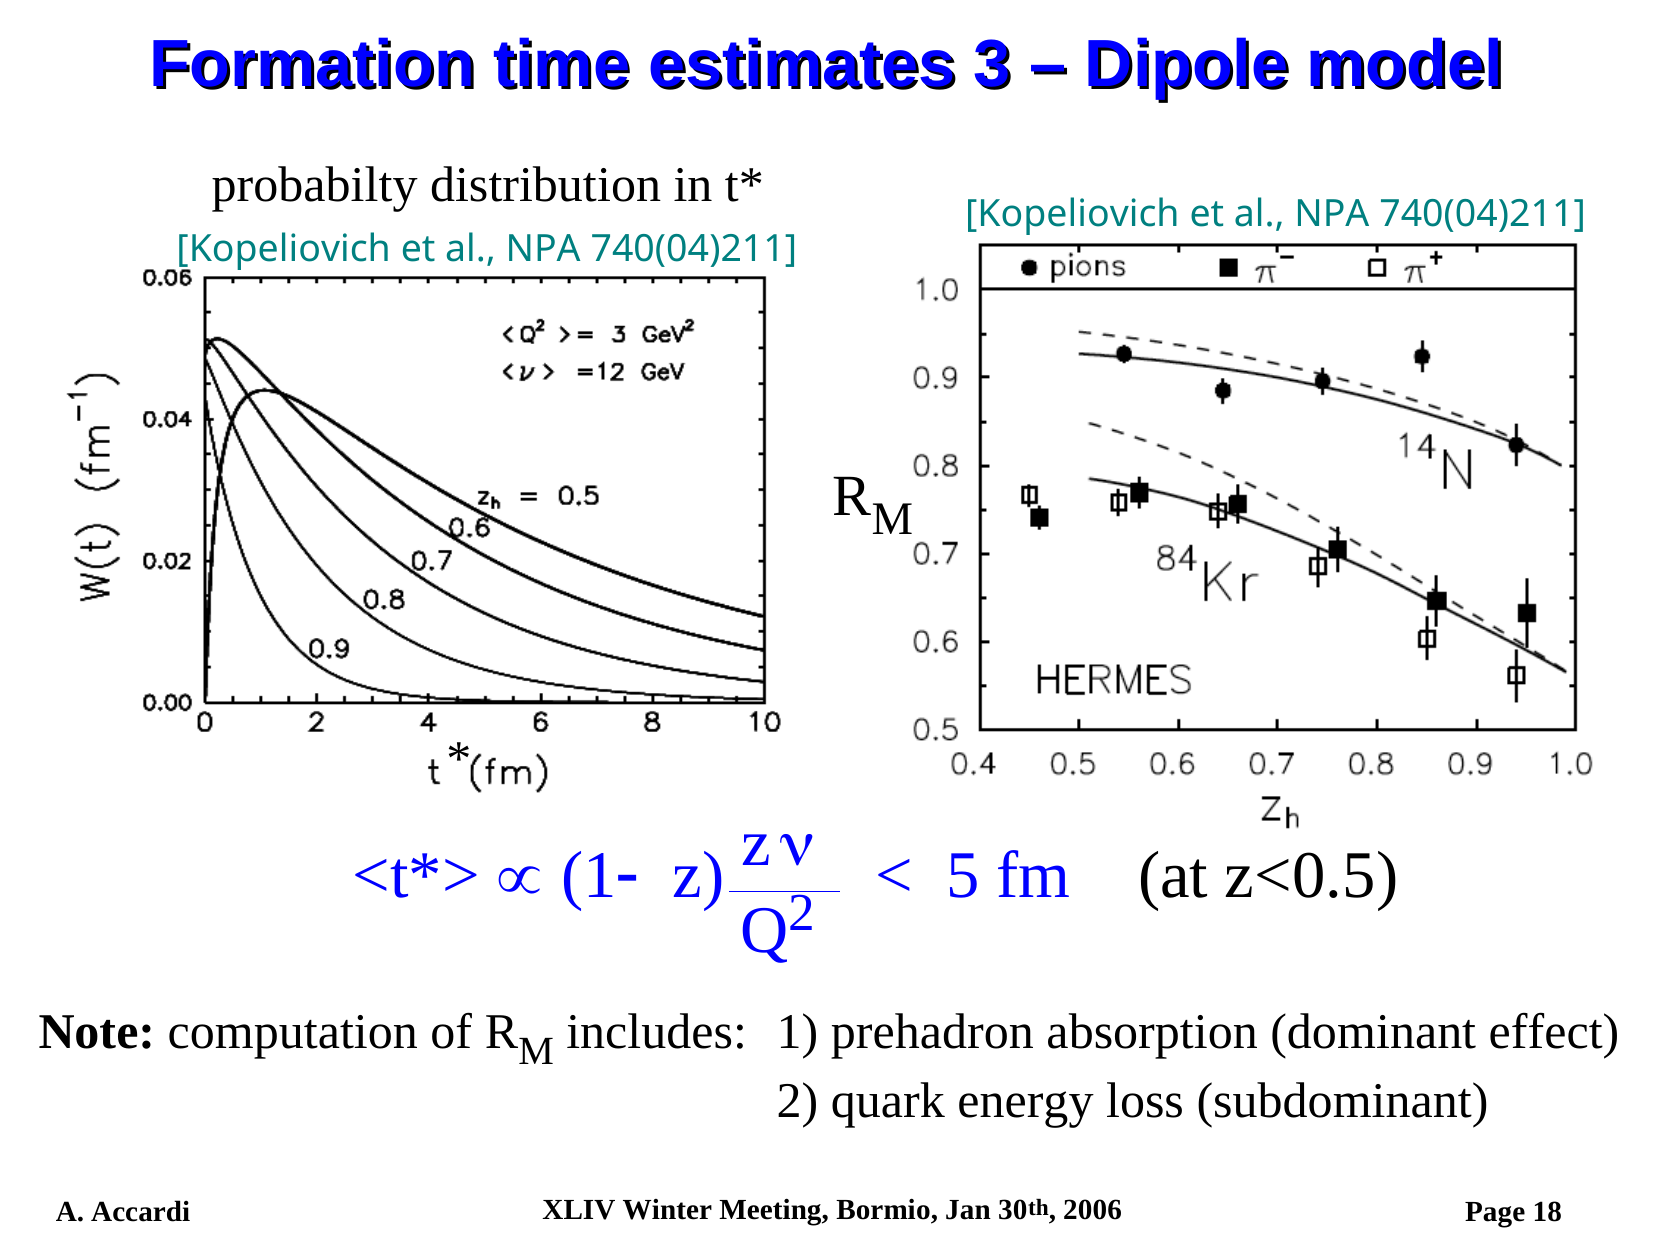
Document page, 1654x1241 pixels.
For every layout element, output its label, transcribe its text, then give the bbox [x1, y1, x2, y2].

text_box <t*>  (1- z) < 5 fm (at z<0.5) [829, 837, 1422, 926]
text_box XLIV Winter Meeting, Bormio, Jan 30th, 2006 [542, 1193, 1123, 1233]
text_box Q2 [740, 892, 829, 989]
text_box [Kopeliovich et al., NPA 740(04)211] [176, 221, 792, 267]
text_box * [446, 731, 468, 792]
text_box [Kopeliovich et al., NPA 740(04)211] [965, 185, 1581, 232]
text_box <t*>  (1- z) < 5 fm (at z<0.5) [335, 837, 741, 926]
picture [54, 249, 797, 798]
text_box z n [741, 805, 866, 894]
text_box Page <number> [1465, 1195, 1654, 1234]
text_box A. Accardi [37, 1187, 209, 1241]
text_box probabilty distribution in t* [211, 157, 765, 218]
text_box Note: computation of RM includes: 1) prehadron absorption (dominant effect) 2) quark energy loss (subdominant) [38, 1003, 1621, 1141]
picture [811, 224, 1606, 836]
text_box Formation time estimates 3 – Dipole model [29, 23, 1625, 109]
text_box RM [803, 462, 914, 550]
